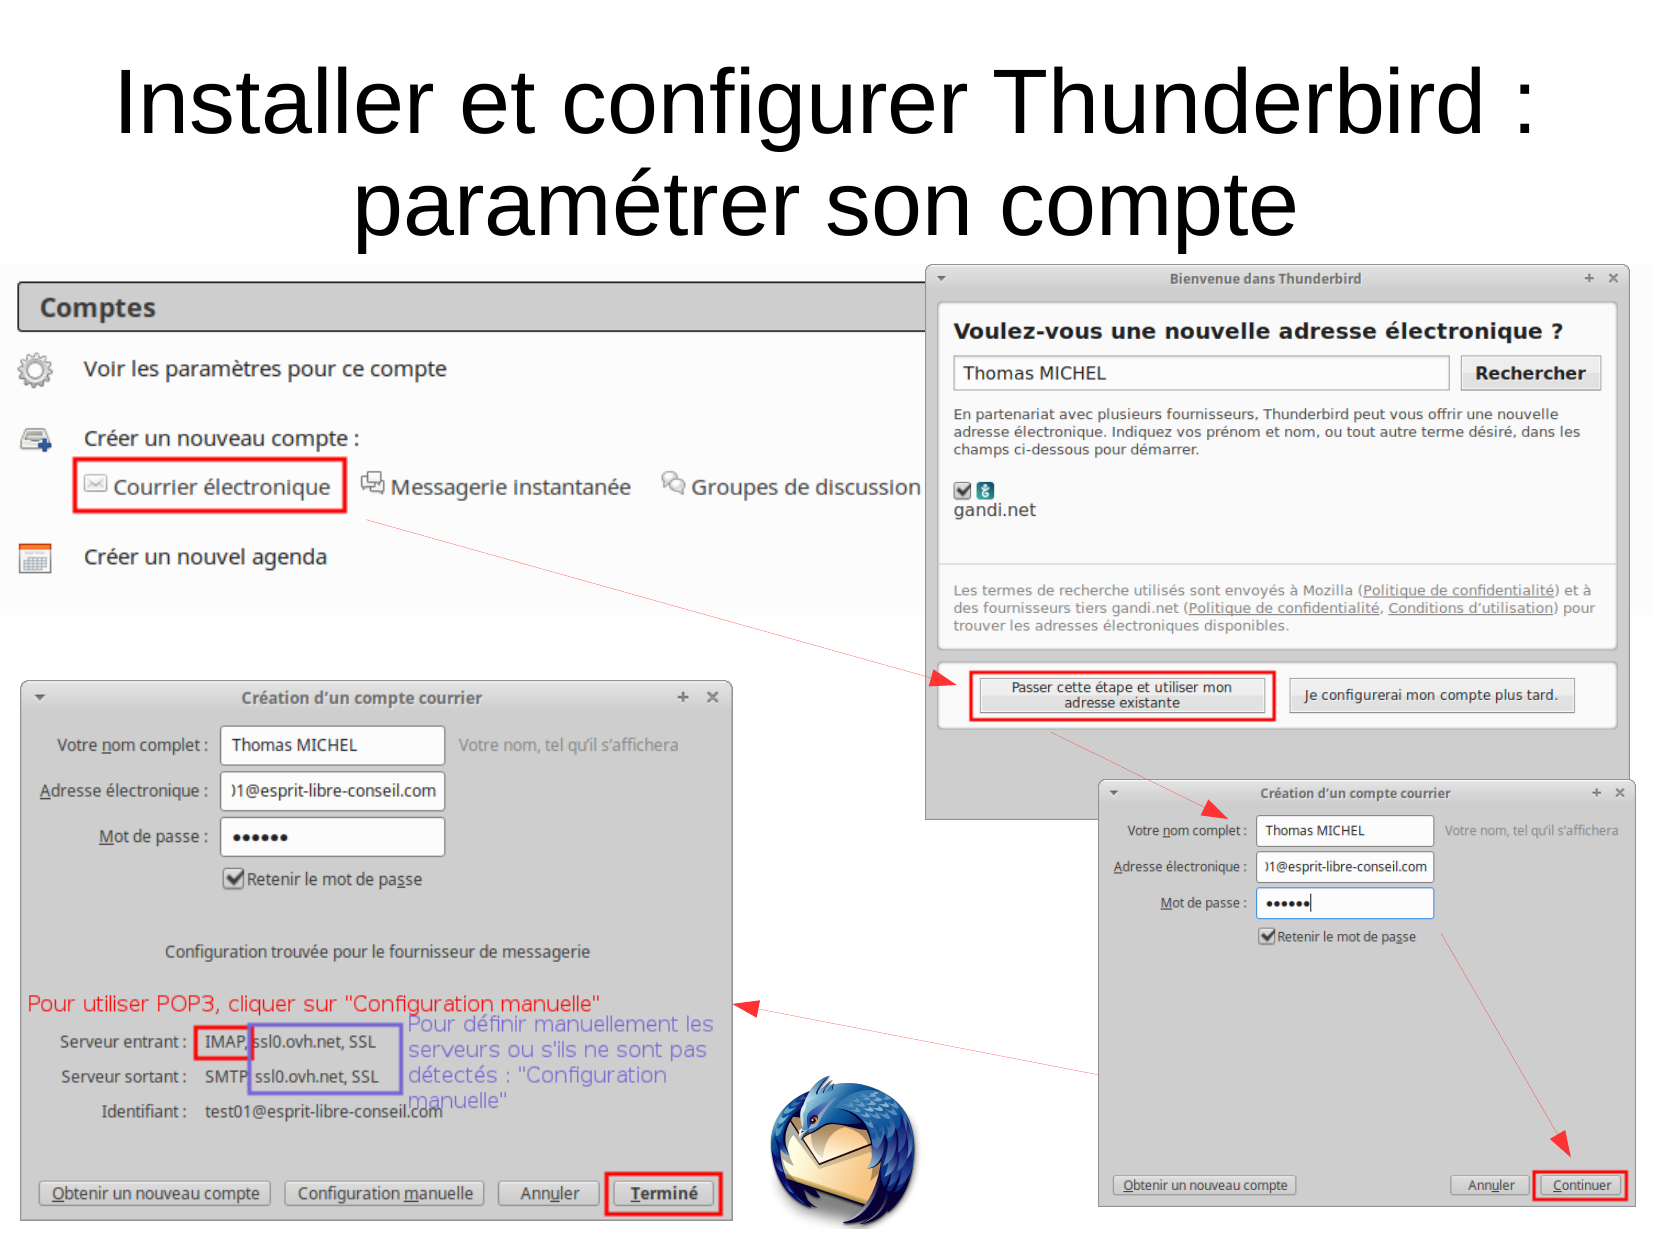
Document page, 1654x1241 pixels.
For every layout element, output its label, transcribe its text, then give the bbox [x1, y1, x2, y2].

picture [0, 264, 1654, 1207]
picture [0, 680, 733, 1241]
picture [767, 1074, 922, 1229]
title Installer et configurer Thunderbird : paramétrer son compte [82, 49, 1571, 257]
